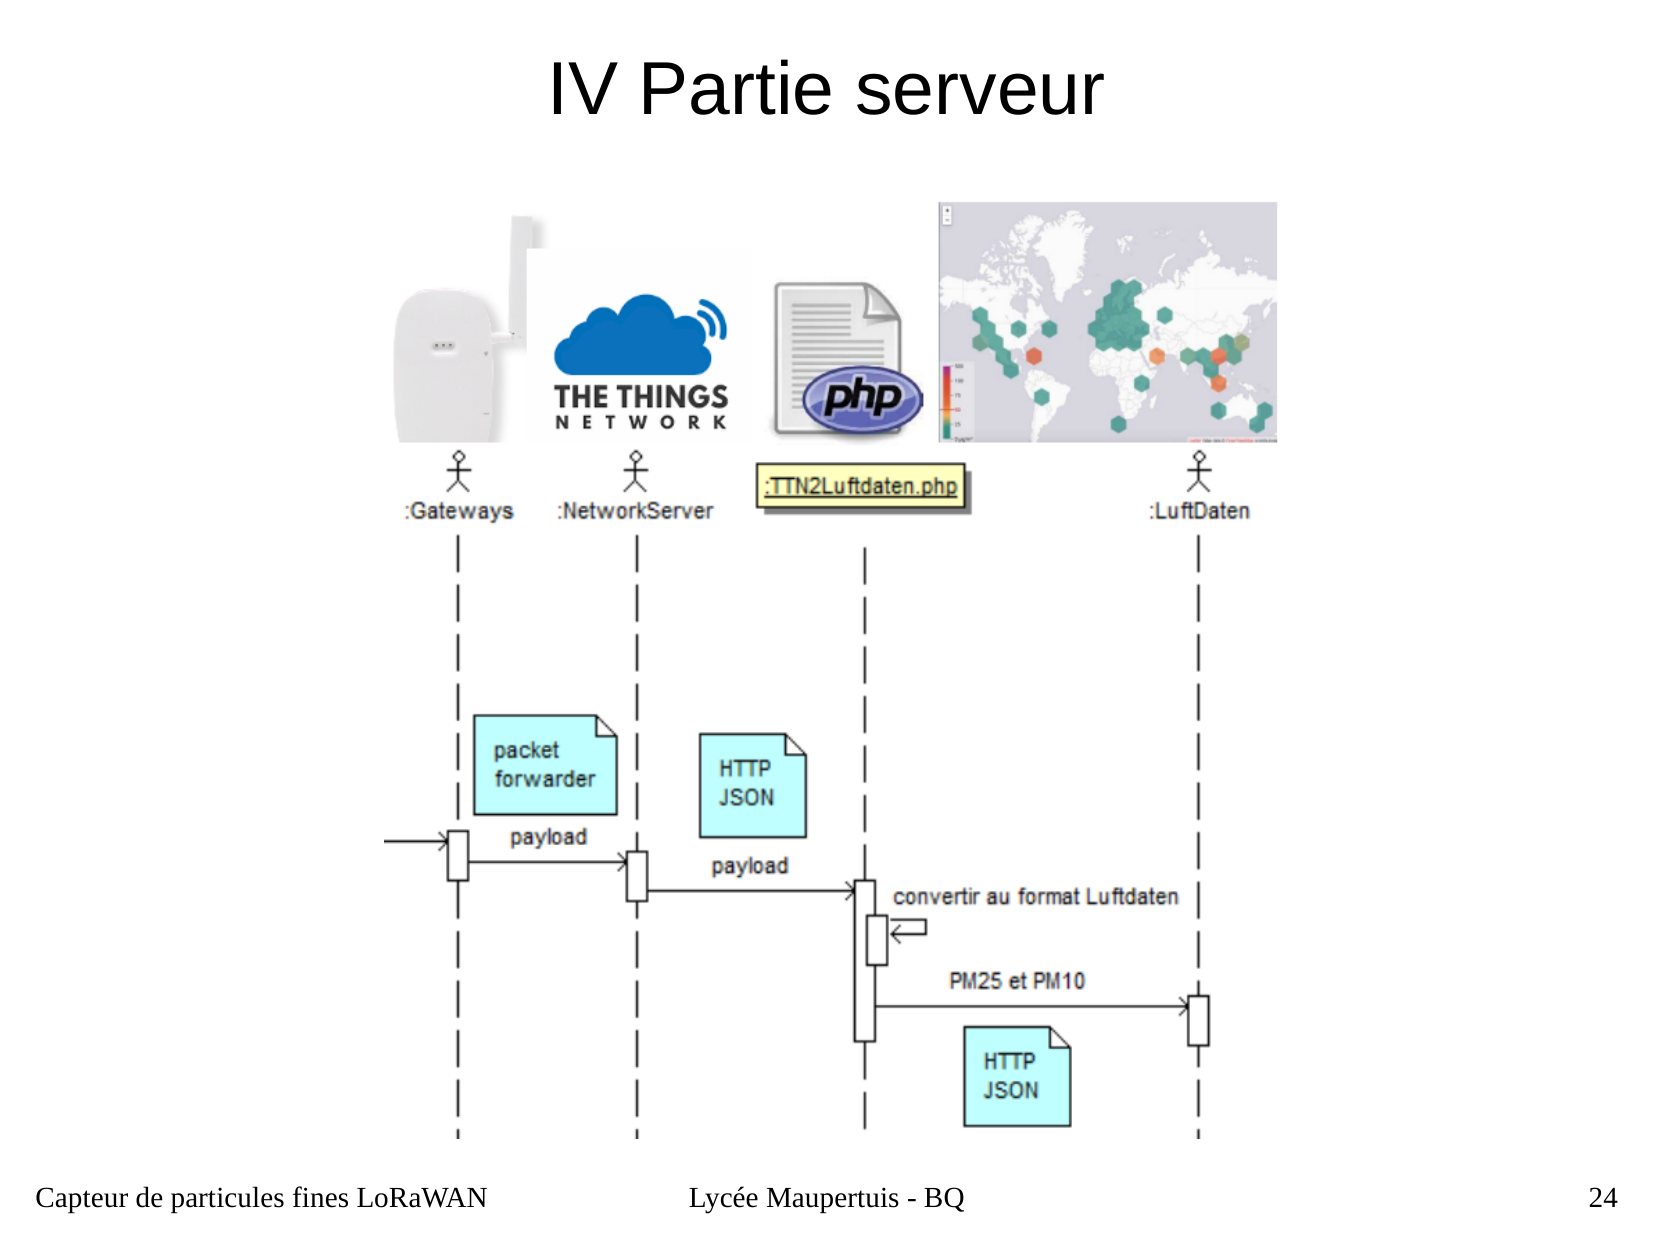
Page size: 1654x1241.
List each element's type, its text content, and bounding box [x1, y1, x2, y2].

title IV Partie serveur [35, 35, 1619, 142]
picture [384, 191, 1287, 1139]
